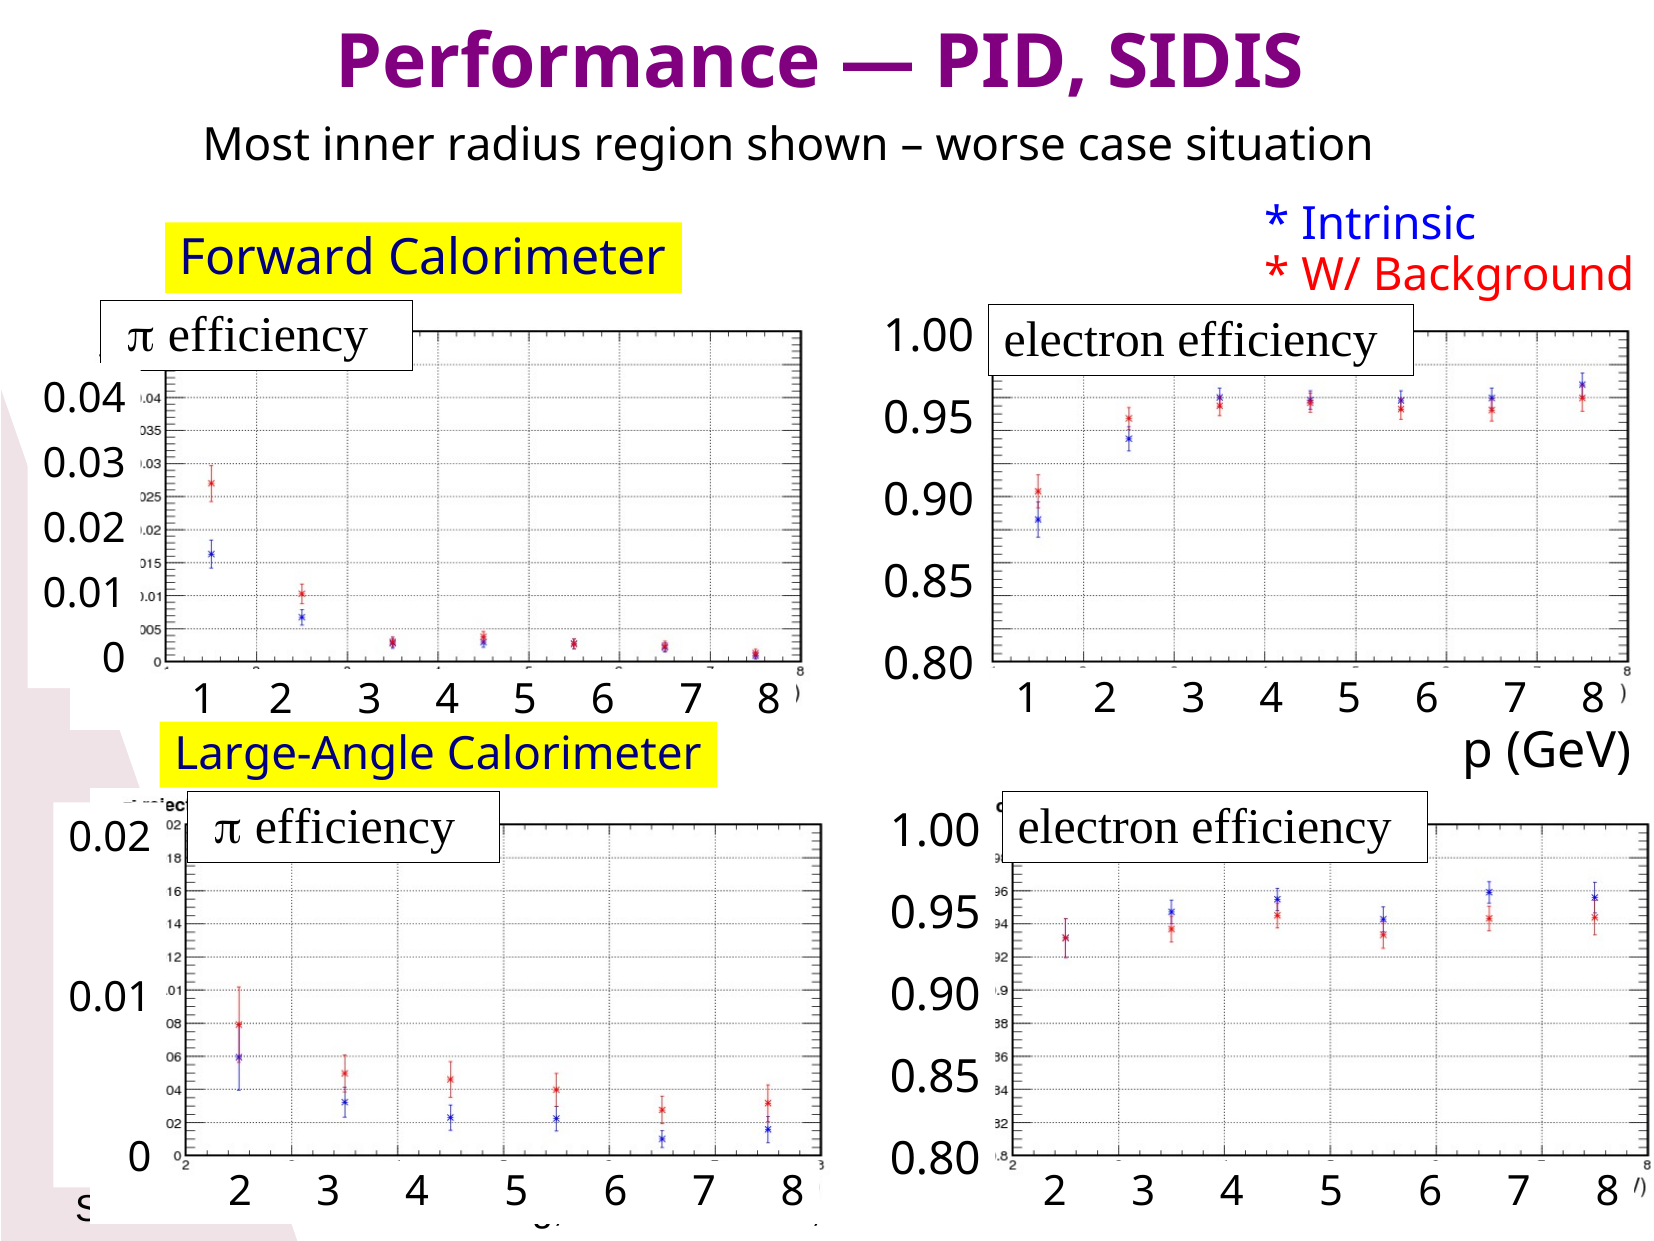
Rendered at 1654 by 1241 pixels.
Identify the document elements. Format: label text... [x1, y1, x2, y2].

text_box 2 3 4 5 6 7 8 [1028, 1161, 1635, 1223]
text_box p (GeV) [1447, 715, 1646, 787]
text_box 1.00 0.95 0.90 0.85 0.80 [868, 298, 989, 697]
text_box 1.00 0.95 0.90 0.85 0.80 [874, 793, 996, 1192]
text_box Most inner radius region shown – worse case situation [187, 152, 1426, 197]
text_box p efficiency [100, 300, 413, 371]
text_box Forward Calorimeter [165, 222, 679, 293]
text_box 1 2 3 4 5 6 7 8 [165, 669, 796, 731]
text_box * Intrinsic * W/ Background [1249, 191, 1648, 309]
text_box 0.02 0.01 0 [53, 802, 167, 1188]
text_box 2 3 4 5 6 7 8 [213, 1161, 820, 1223]
picture [70, 295, 1653, 730]
text_box Large-Angle Calorimeter [159, 721, 713, 788]
picture [90, 788, 1653, 1224]
text_box p efficiency [187, 791, 500, 863]
text_box electron efficiency [1002, 791, 1428, 863]
text_box electron efficiency [988, 304, 1414, 376]
text_box 1 2 3 4 5 6 7 8 [990, 667, 1621, 729]
title Performance ― PID, SIDIS [68, 13, 1571, 152]
text_box 0.04 0.03 0.02 0.01 0 [27, 363, 141, 689]
